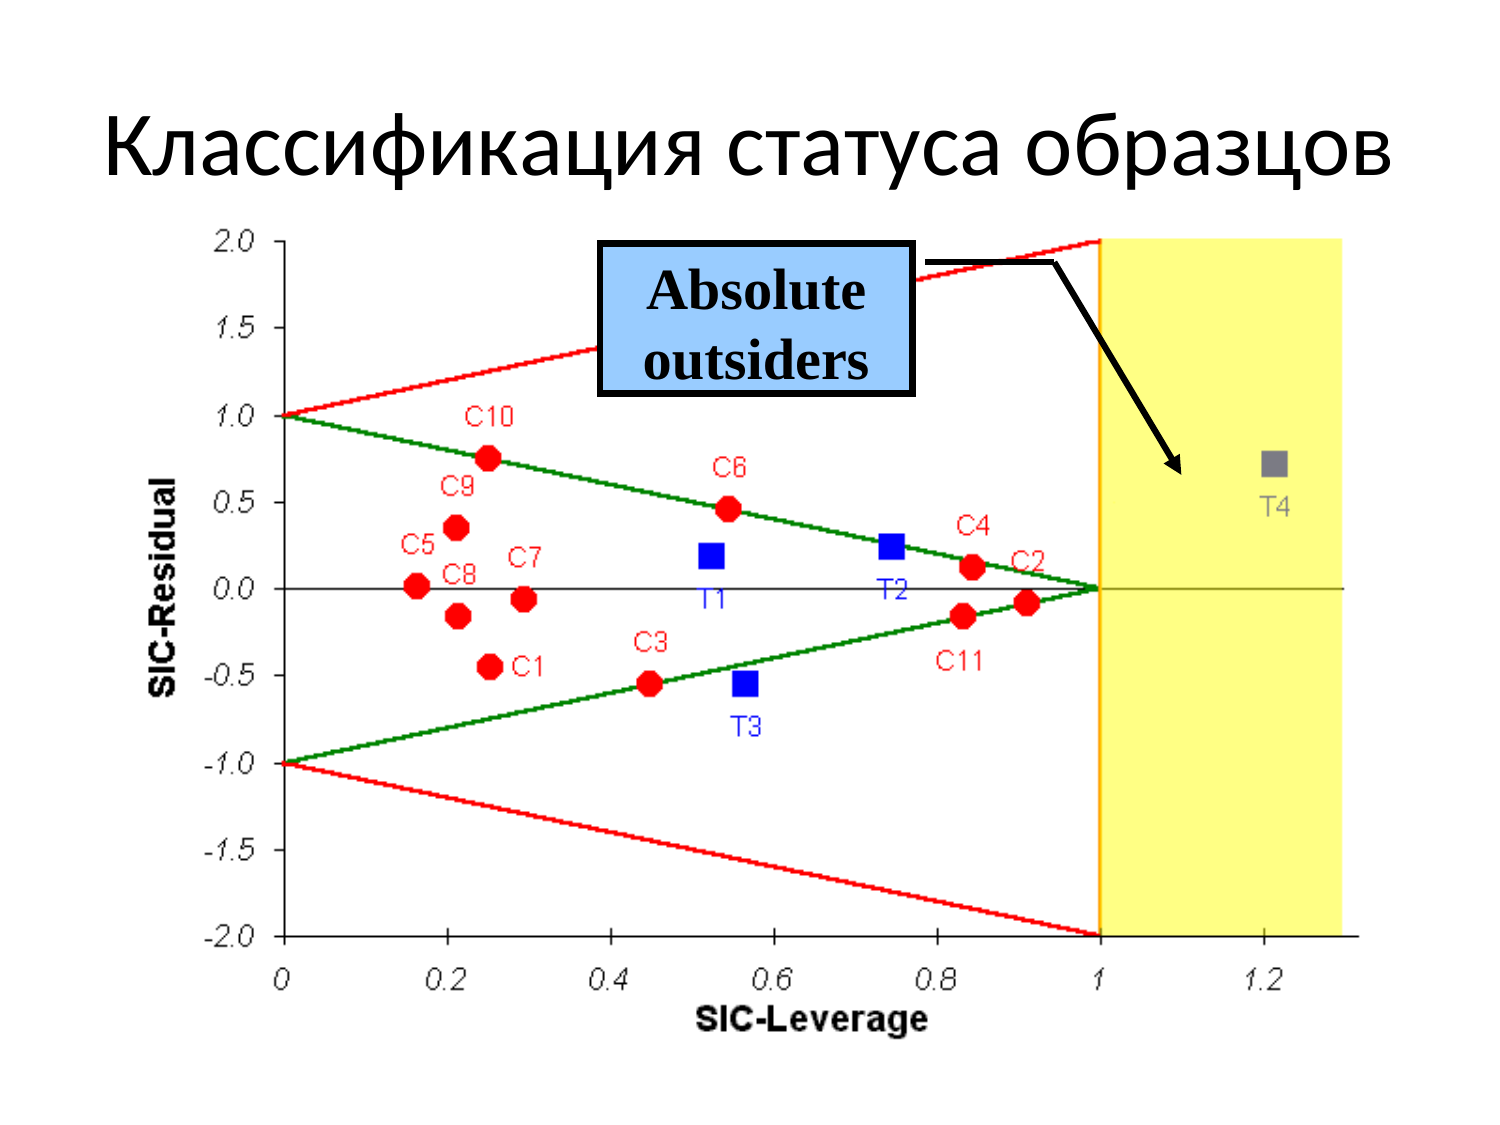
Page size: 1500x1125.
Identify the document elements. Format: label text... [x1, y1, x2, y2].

picture [117, 233, 1382, 1060]
text_box Absolute outsiders [600, 243, 913, 394]
title Классификация статуса образцов [75, 45, 1426, 233]
